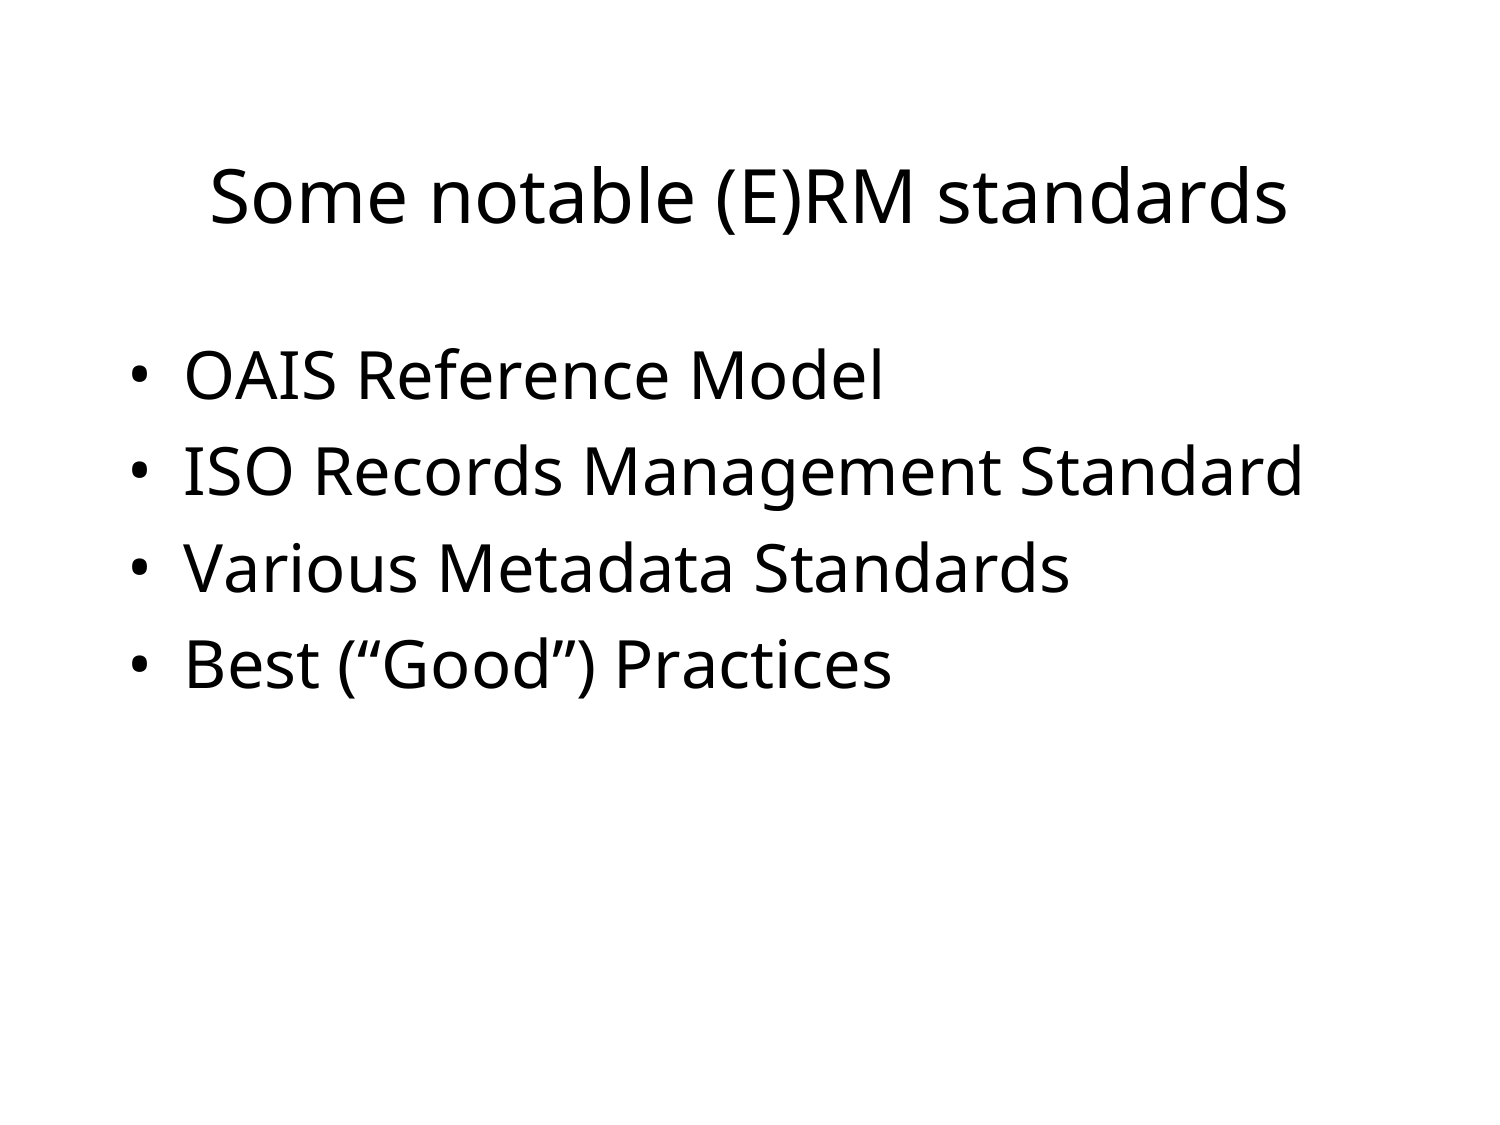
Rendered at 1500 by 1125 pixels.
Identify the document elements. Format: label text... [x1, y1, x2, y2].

title Some notable (E)RM standards [112, 99, 1388, 288]
list OAIS Reference Model ISO Records Management Standard Various Metadata Standards Best (“Good”) Practices [112, 324, 1388, 1001]
